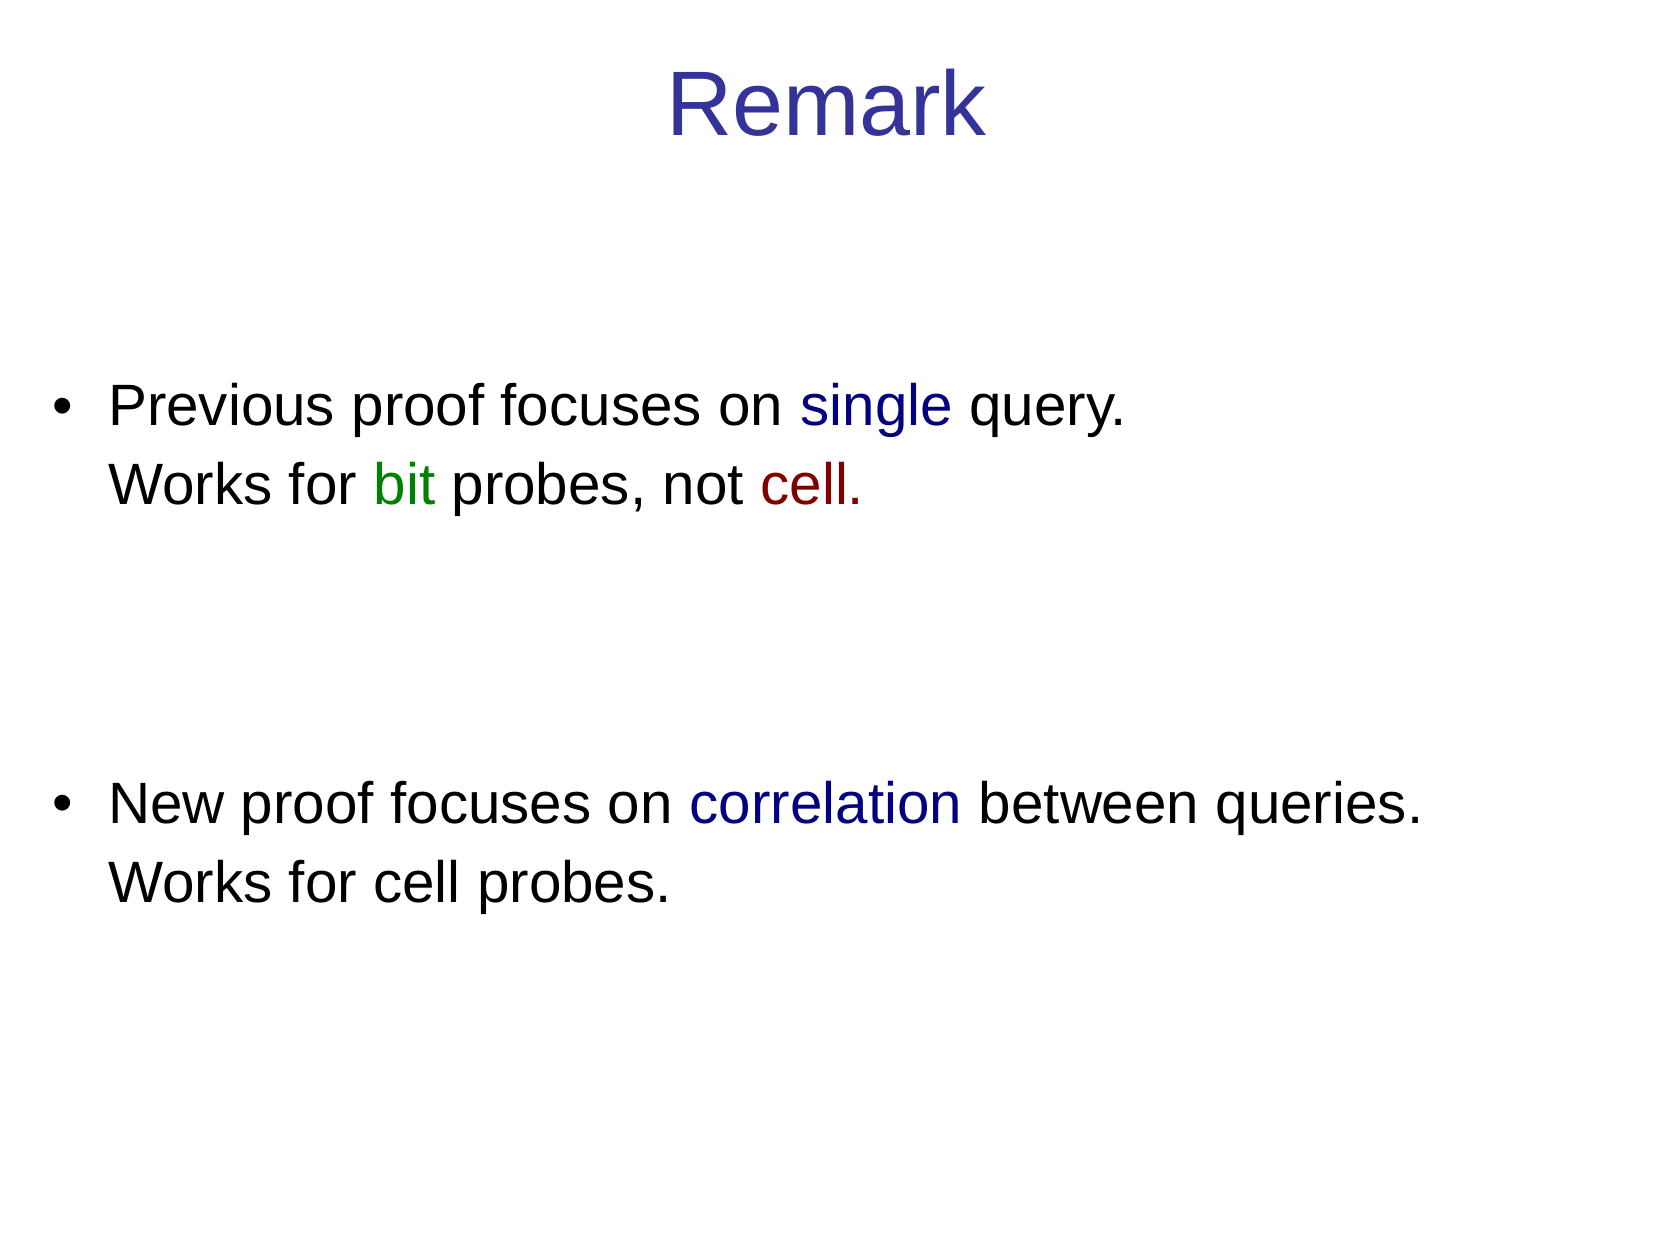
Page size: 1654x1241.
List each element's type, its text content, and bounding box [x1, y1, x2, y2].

list Previous proof focuses on single query. Works for bit probes, not cell. New proof focuses on correlation between queries. Works for cell probes. [37, 122, 1654, 1225]
title Remark [124, 0, 1530, 208]
